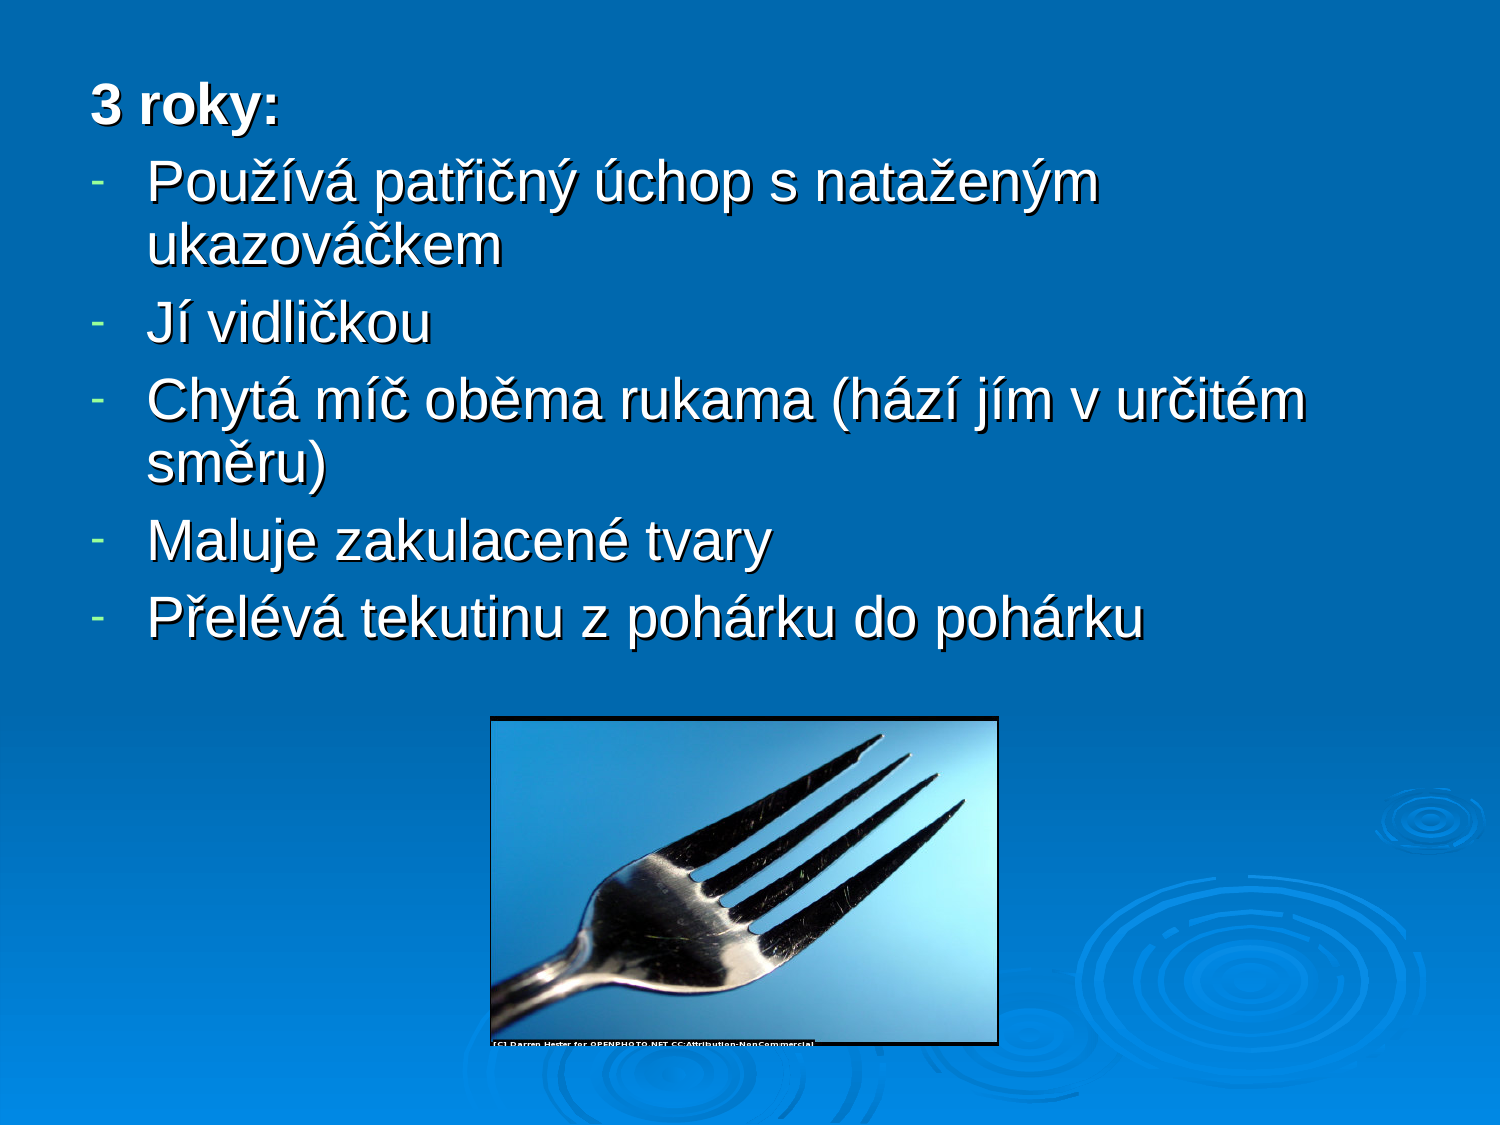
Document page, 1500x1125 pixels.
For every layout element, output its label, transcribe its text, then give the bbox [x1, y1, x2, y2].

list 3 roky: Používá patřičný úchop s nataženým ukazováčkem Jí vidličkou Chytá míč oběma rukama (hází jím v určitém směru) Maluje zakulacené tvary Přelévá tekutinu z pohárku do pohárku [75, 66, 1426, 658]
text_box [490, 716, 999, 1046]
